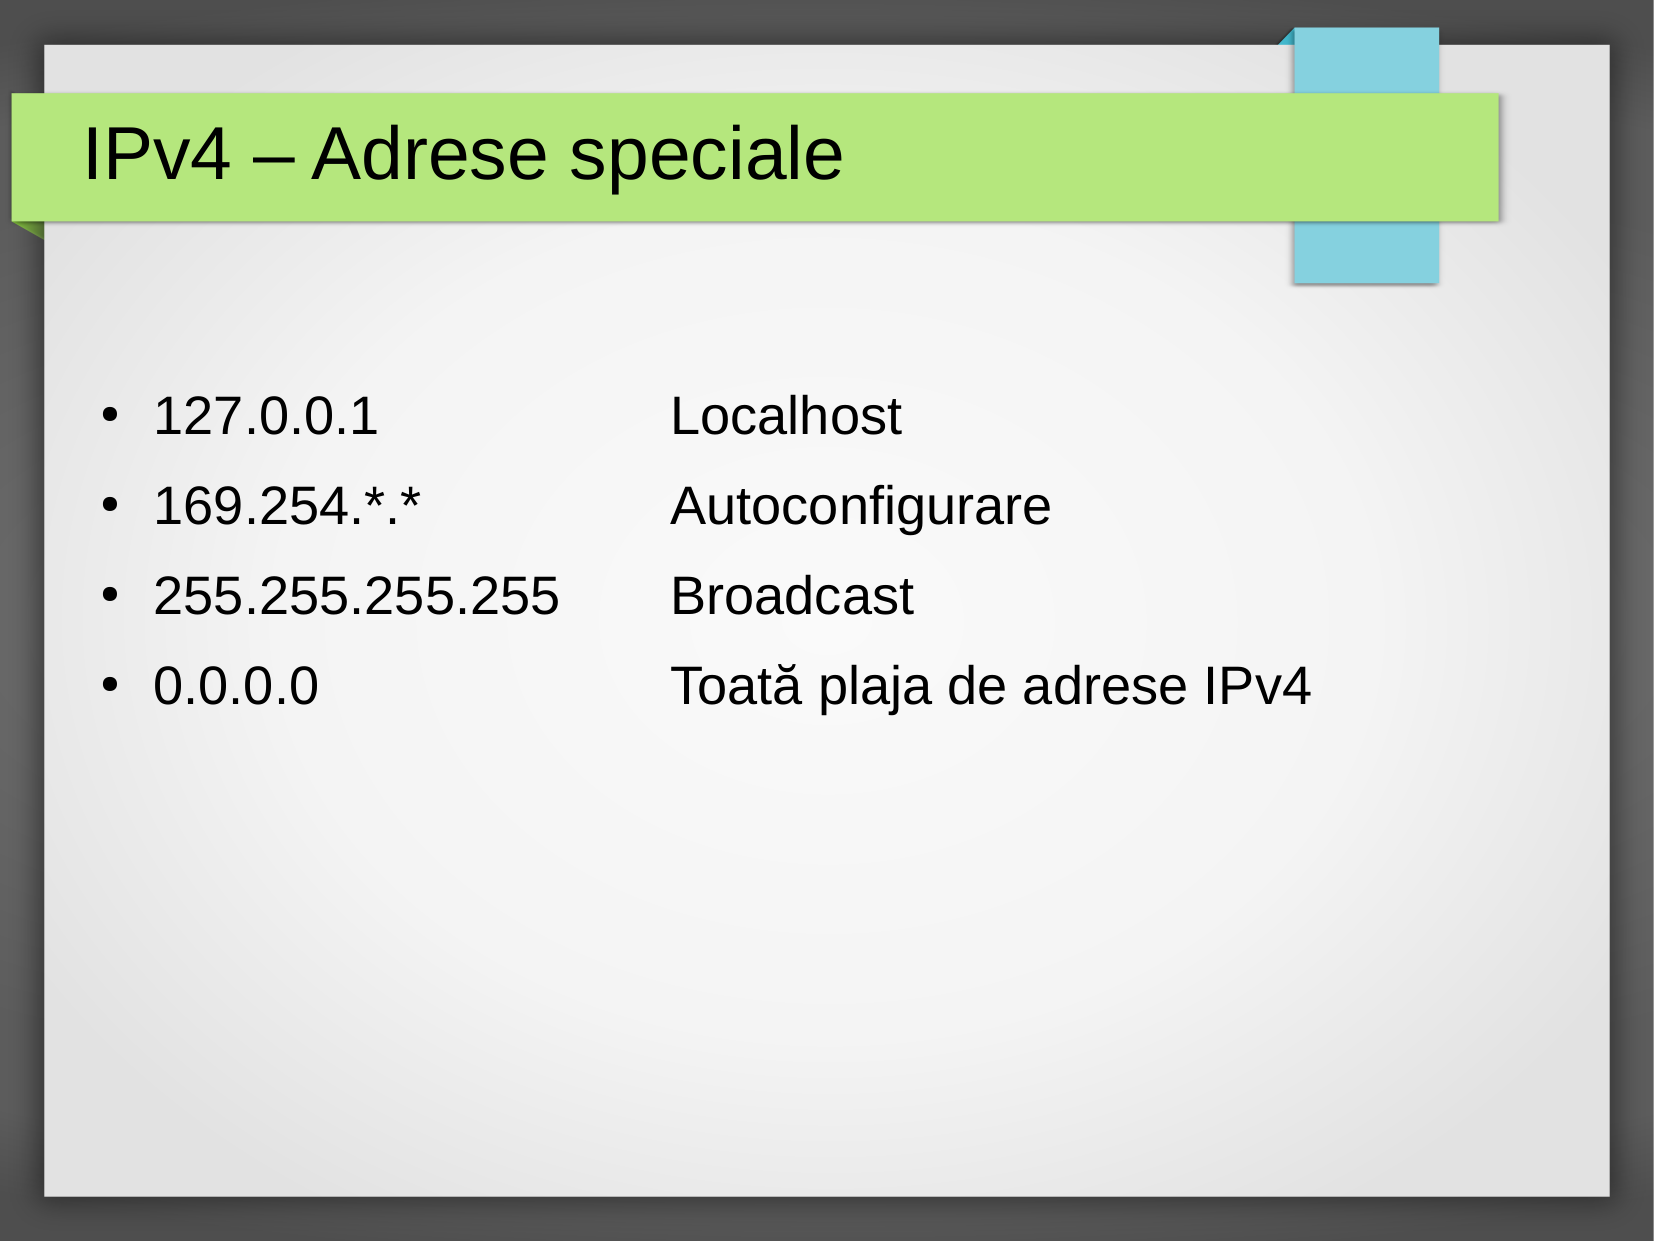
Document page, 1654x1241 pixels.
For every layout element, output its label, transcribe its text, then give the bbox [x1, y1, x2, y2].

list 127.0.0.1 Localhost 169.254.*.* Autoconfigurare 255.255.255.255 Broadcast 0.0.0.0 Toată plaja de adrese IPv4 [82, 295, 1571, 1015]
title IPv4 – Adrese speciale [82, 94, 1264, 213]
picture [0, 0, 1654, 1241]
